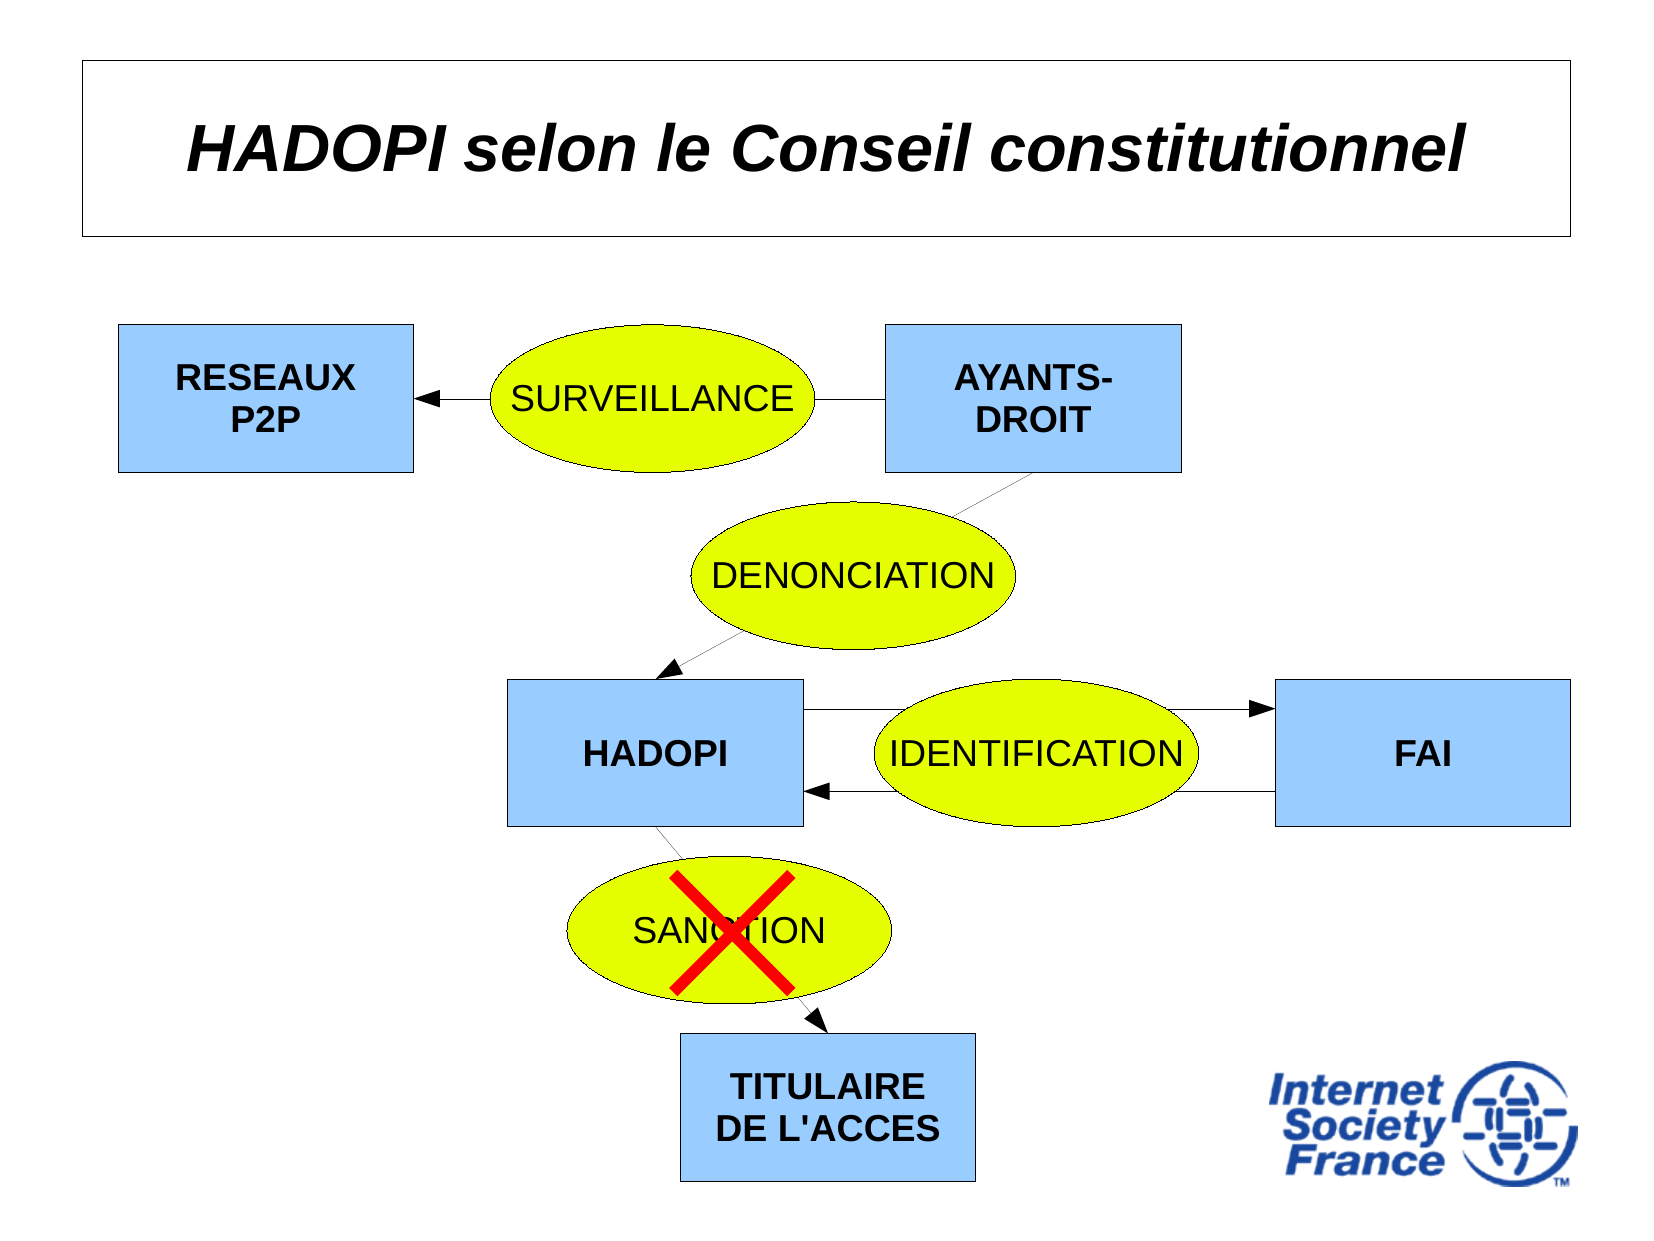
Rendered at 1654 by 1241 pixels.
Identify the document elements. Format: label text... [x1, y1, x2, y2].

title HADOPI selon le Conseil constitutionnel [82, 60, 1571, 237]
text_box HADOPI [507, 679, 804, 827]
text_box IDENTIFICATION [874, 679, 1199, 827]
text_box DENONCIATION [690, 501, 1016, 650]
text_box AYANTS- DROIT [885, 324, 1182, 473]
text_box FAI [1275, 679, 1571, 827]
text_box SANCTION [566, 856, 892, 1004]
text_box RESEAUX P2P [118, 324, 414, 473]
text_box TITULAIRE DE L'ACCES [680, 1033, 976, 1182]
picture [1269, 1061, 1578, 1188]
text_box SURVEILLANCE [490, 324, 815, 473]
